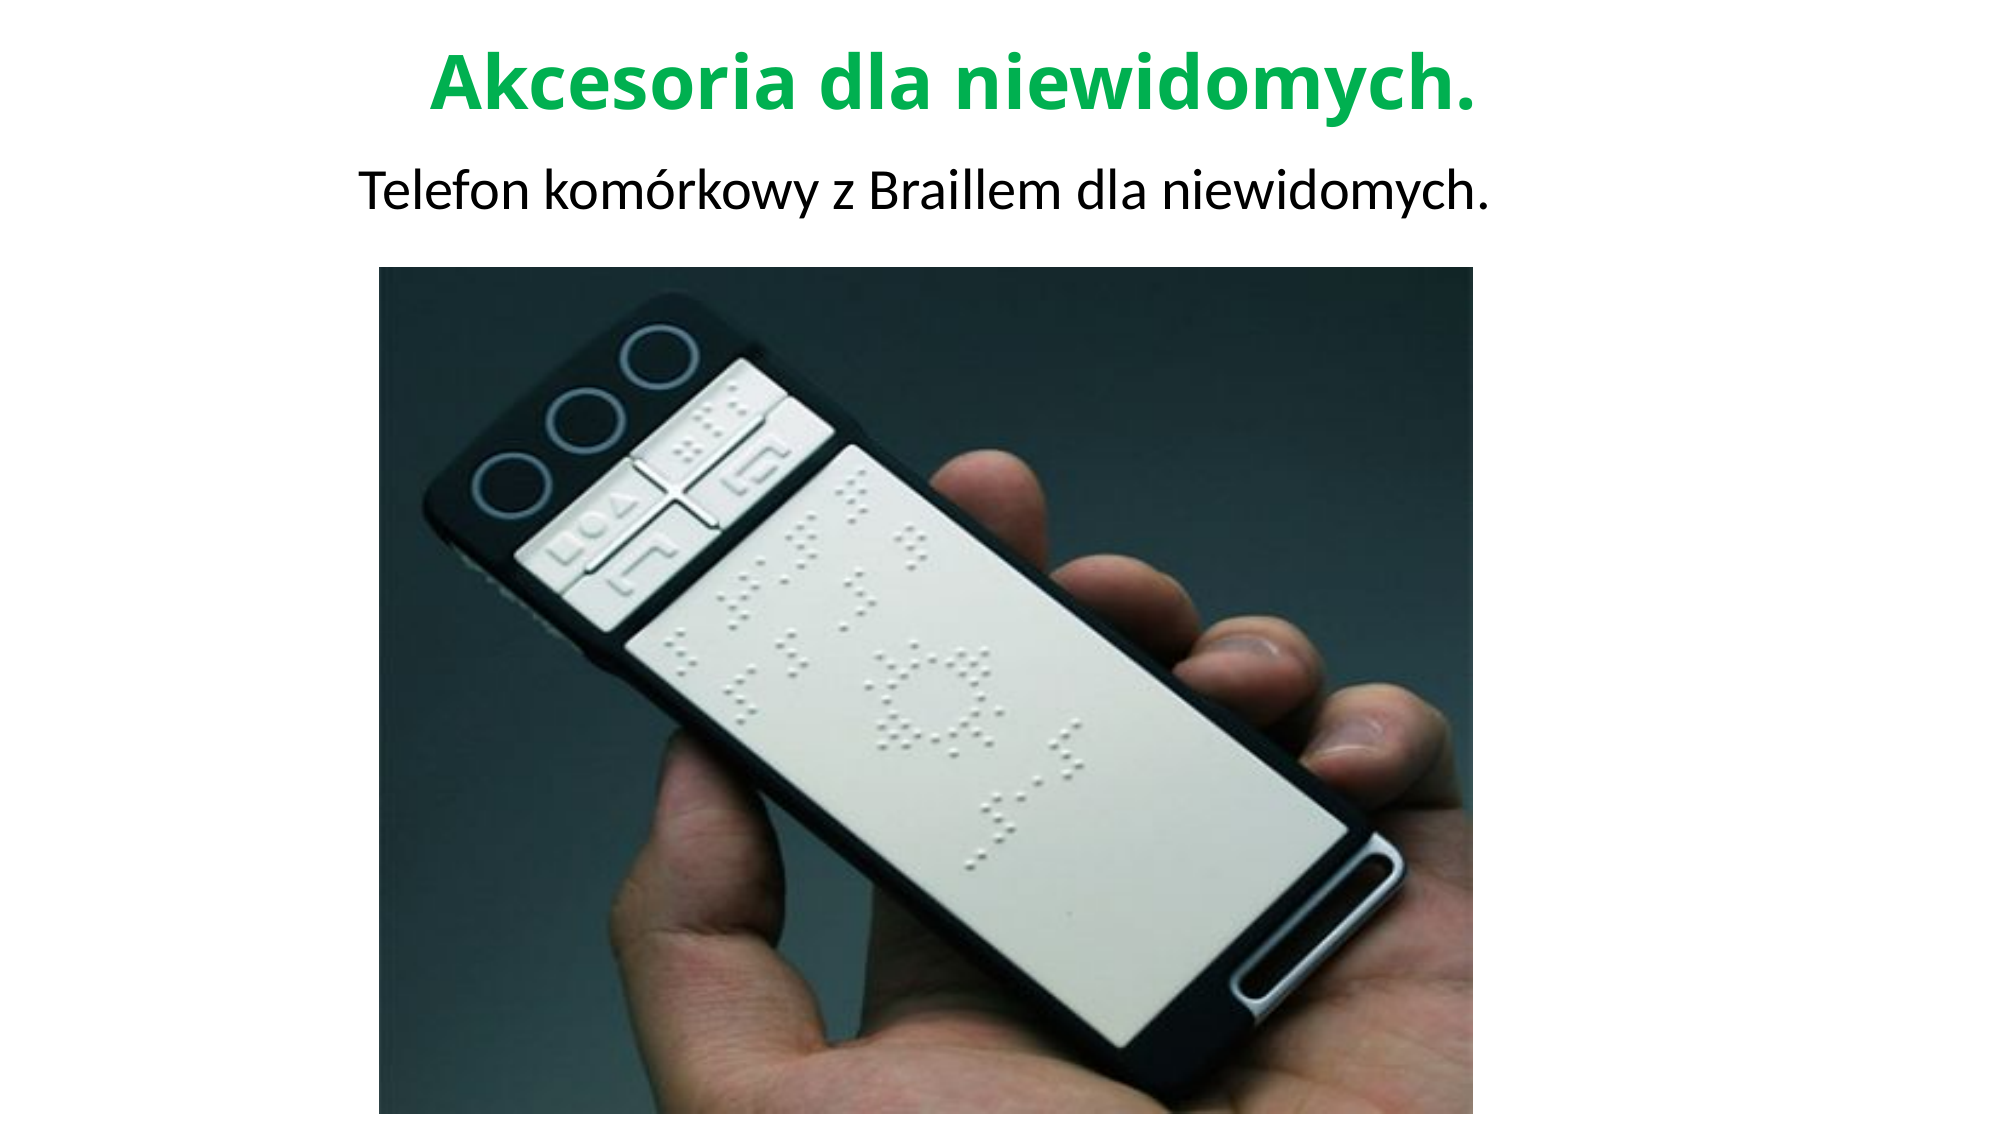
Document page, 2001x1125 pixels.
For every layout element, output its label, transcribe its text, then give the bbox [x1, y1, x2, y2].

list Telefon komórkowy z Braillem dla niewidomych. [343, 152, 1705, 277]
picture [379, 267, 1473, 1114]
title Akcesoria dla niewidomych. [415, 11, 1585, 152]
